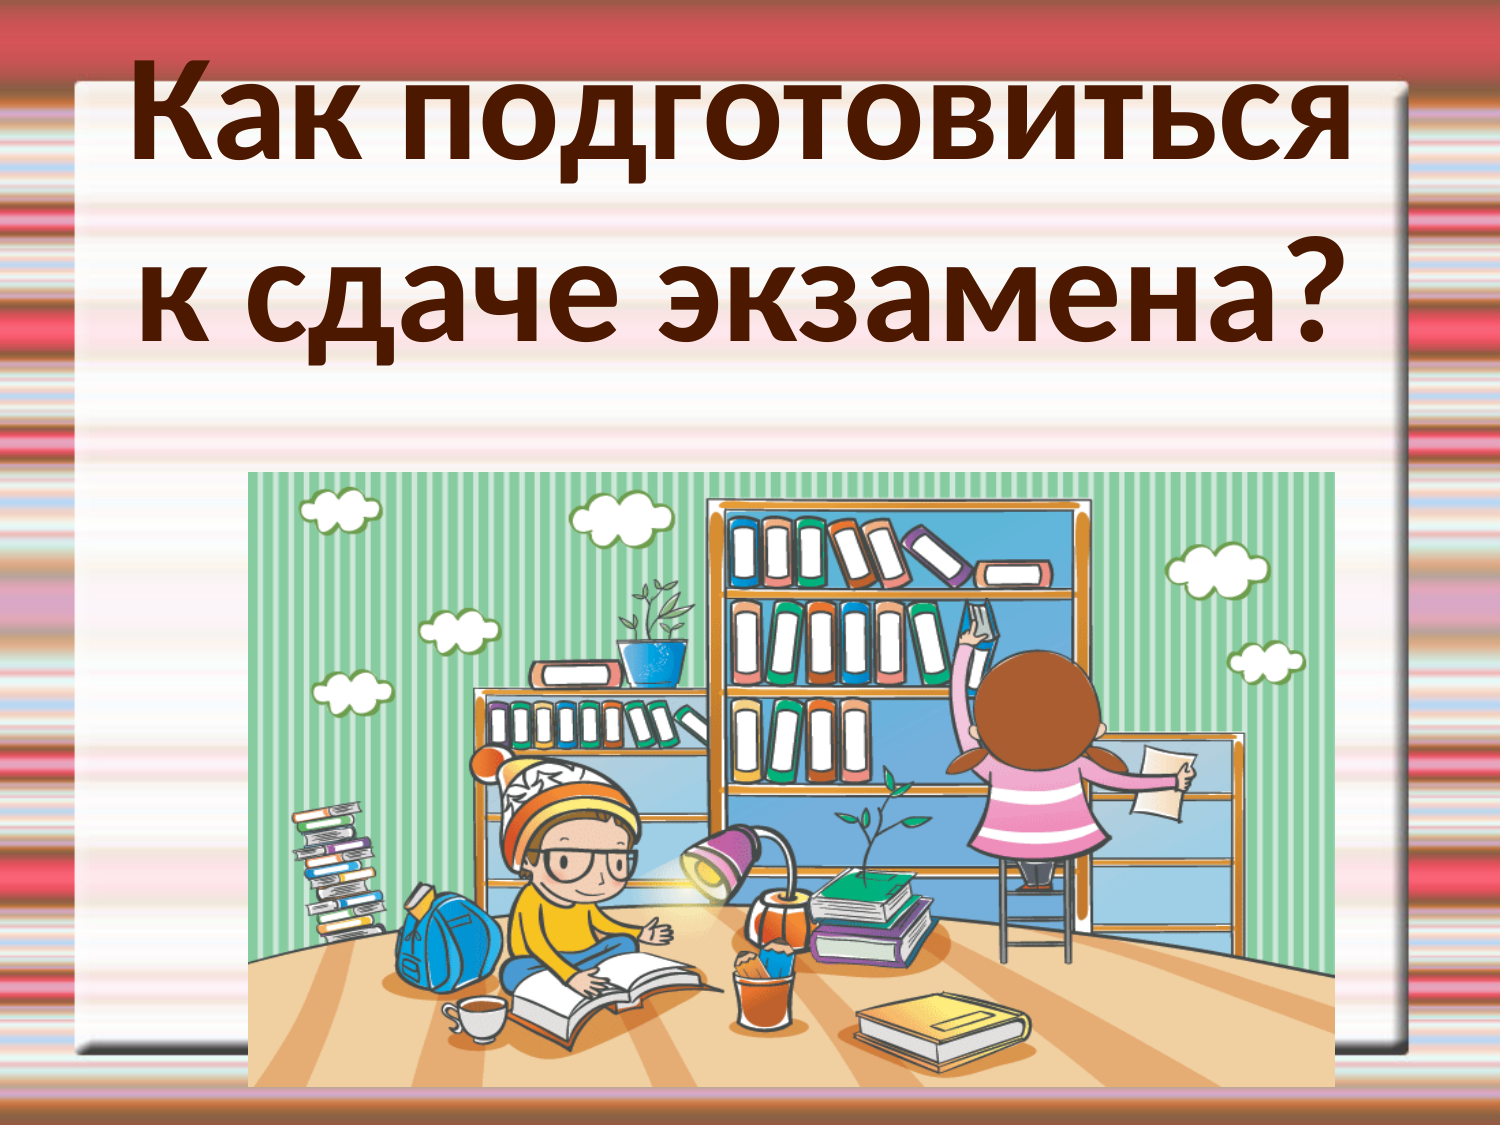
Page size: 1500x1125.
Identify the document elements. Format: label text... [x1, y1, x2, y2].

picture [0, 0, 1500, 1125]
title Как подготовиться к сдаче экзамена? [105, 0, 1381, 504]
